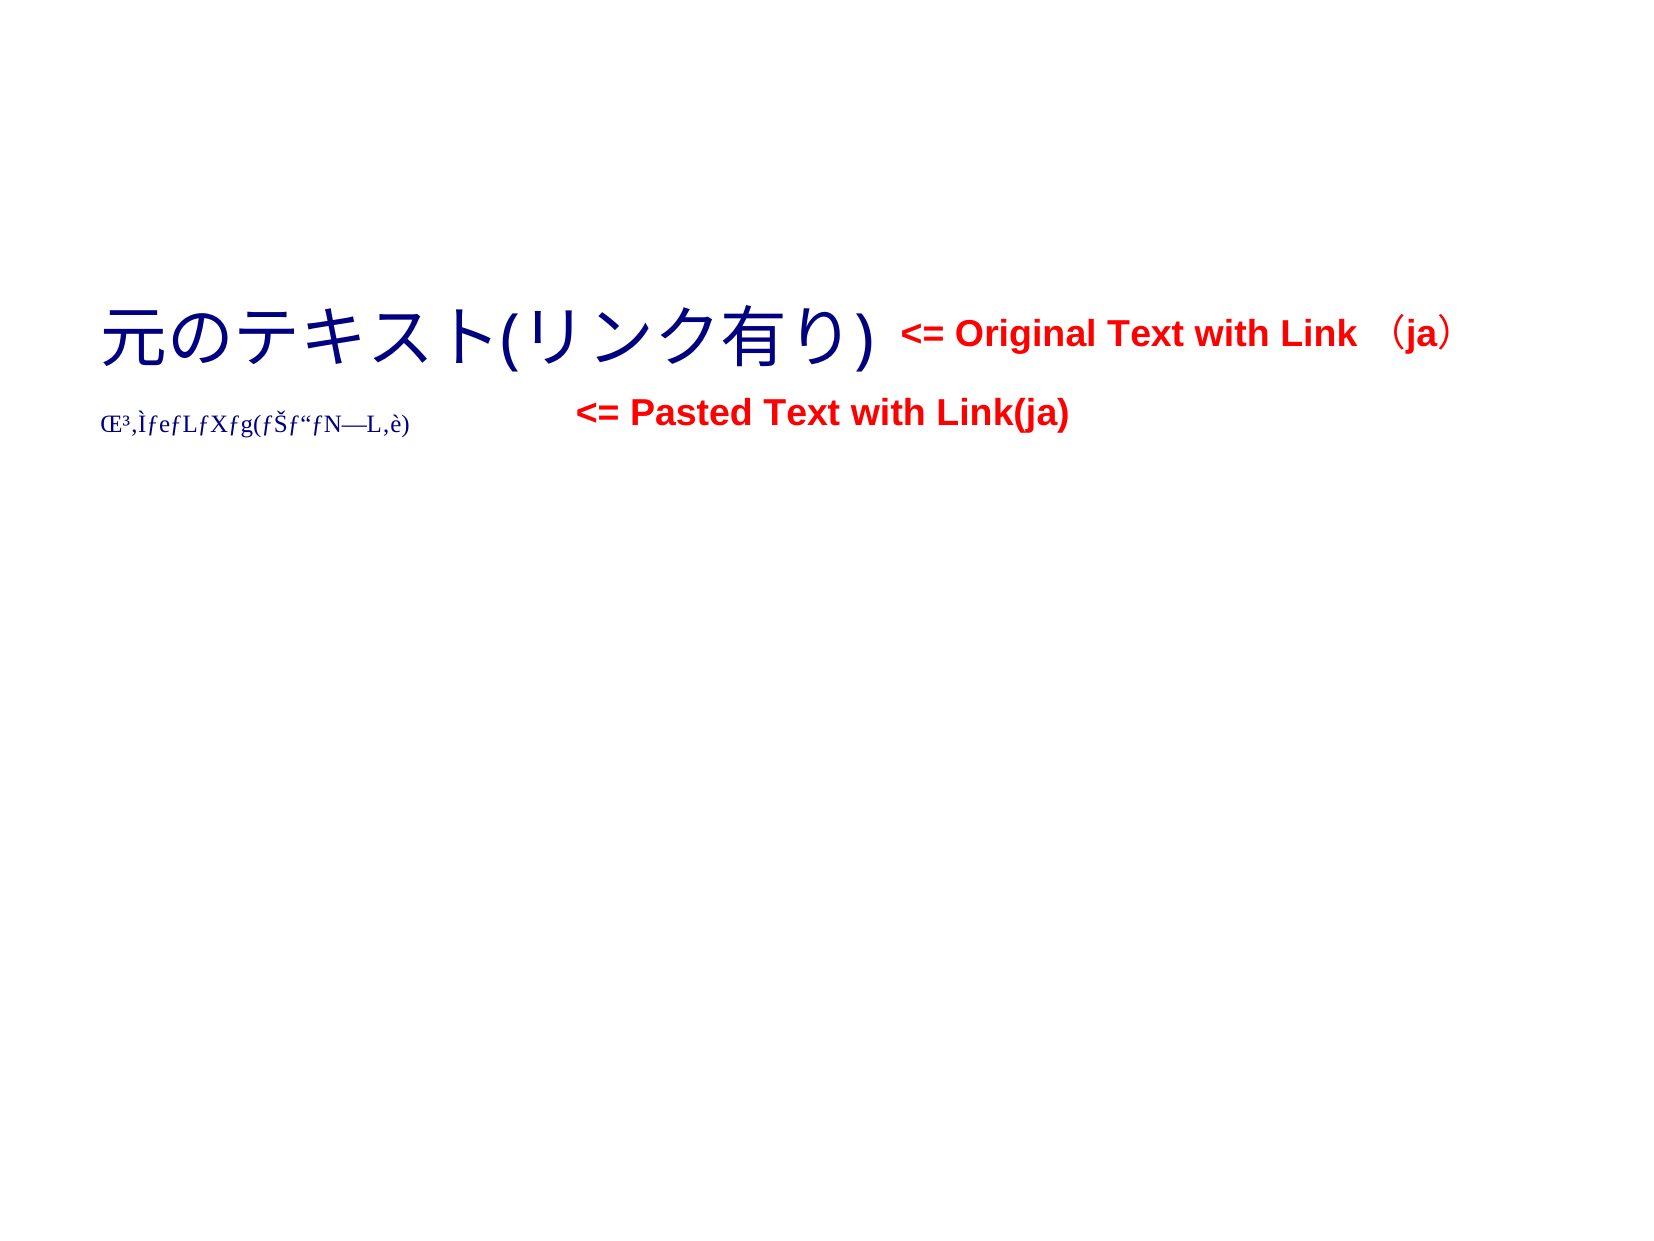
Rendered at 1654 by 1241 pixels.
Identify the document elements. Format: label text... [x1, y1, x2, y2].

list 元のテキスト(リンク有り) Œ³‚ÌƒeƒLƒXƒg(ƒŠƒ“ƒN—L‚è) [82, 290, 1571, 1109]
text_box <= Pasted Text with Link(ja) [561, 383, 1093, 443]
text_box <= Original Text with Link （ja） [885, 295, 1565, 356]
